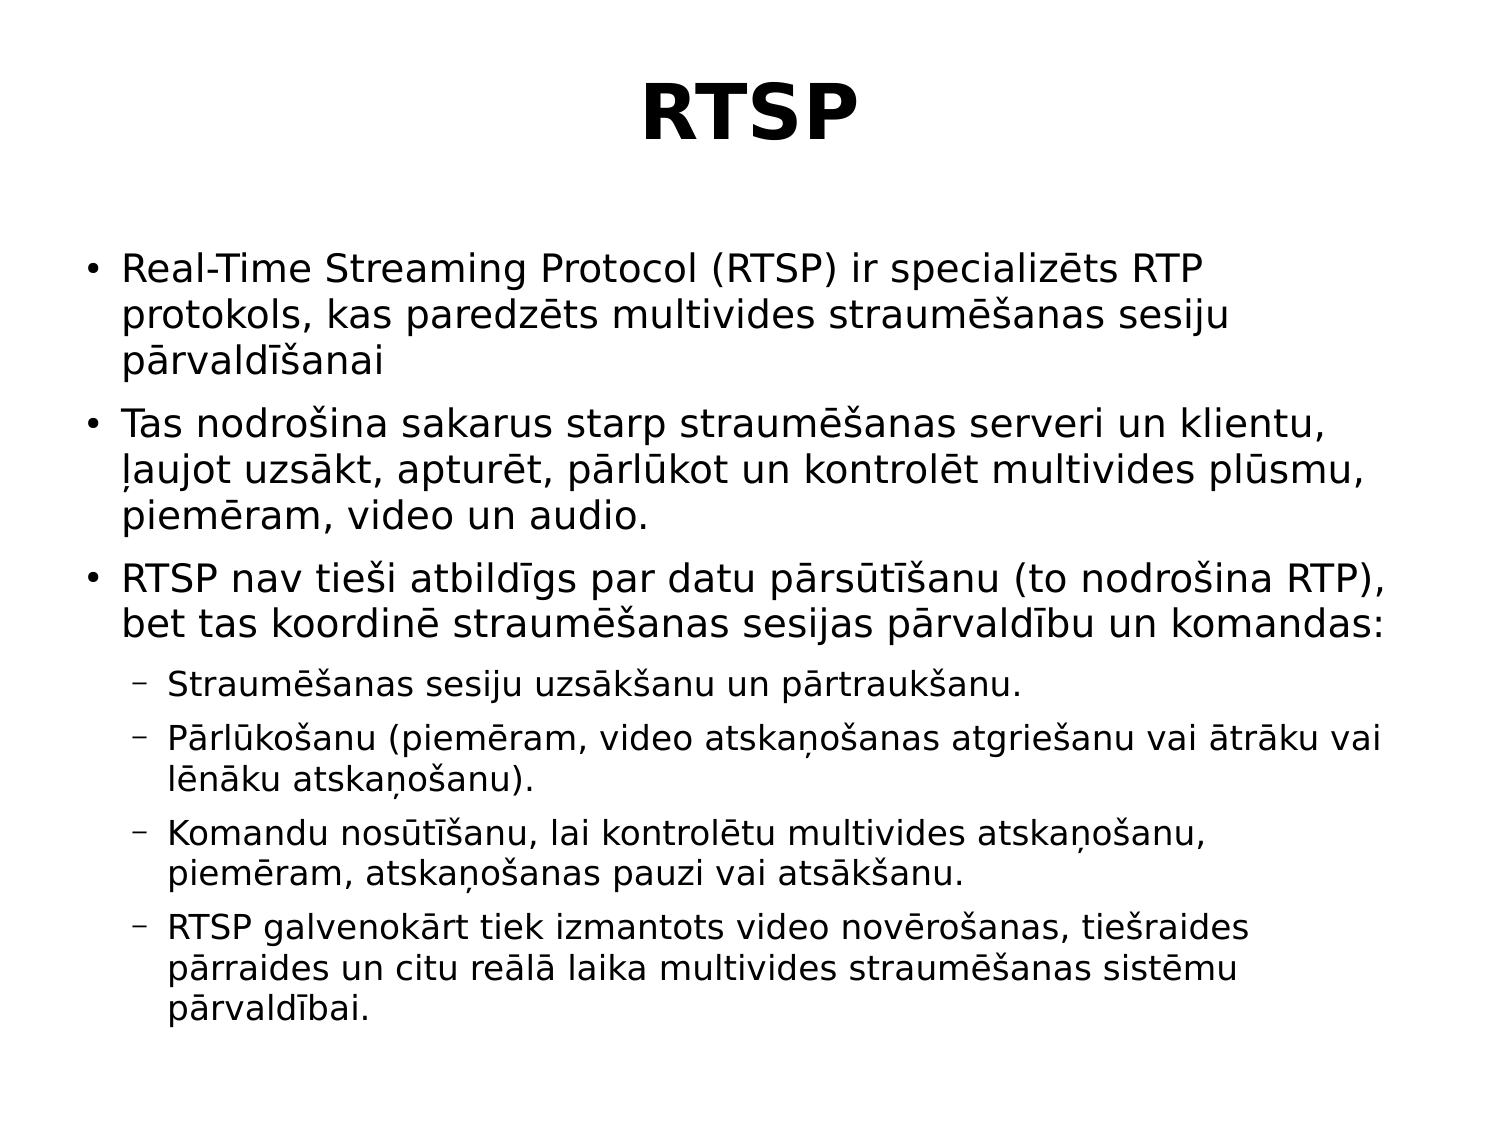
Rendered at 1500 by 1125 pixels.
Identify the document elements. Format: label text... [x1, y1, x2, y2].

title RTSP [75, 67, 1425, 158]
list Real-Time Streaming Protocol (RTSP) ir specializēts RTP protokols, kas paredzēts multivides straumēšanas sesiju pārvaldīšanai Tas nodrošina sakarus starp straumēšanas serveri un klientu, ļaujot uzsākt, apturēt, pārlūkot un kontrolēt multivides plūsmu, piemēram, video un audio. RTSP nav tieši atbildīgs par datu pārsūtīšanu (to nodrošina RTP), bet tas koordinē straumēšanas sesijas pārvaldību un komandas: Straumēšanas sesiju uzsākšanu un pārtraukšanu. Pārlūkošanu (piemēram, video atskaņošanas atgriešanu vai ātrāku vai lēnāku atskaņošanu). Komandu nosūtīšanu, lai kontrolētu multivides atskaņošanu, piemēram, atskaņošanas pauzi vai atsākšanu. RTSP galvenokārt tiek izmantots video novērošanas, tiešraides pārraides un citu reālā laika multivides straumēšanas sistēmu pārvaldībai. [75, 246, 1395, 1075]
